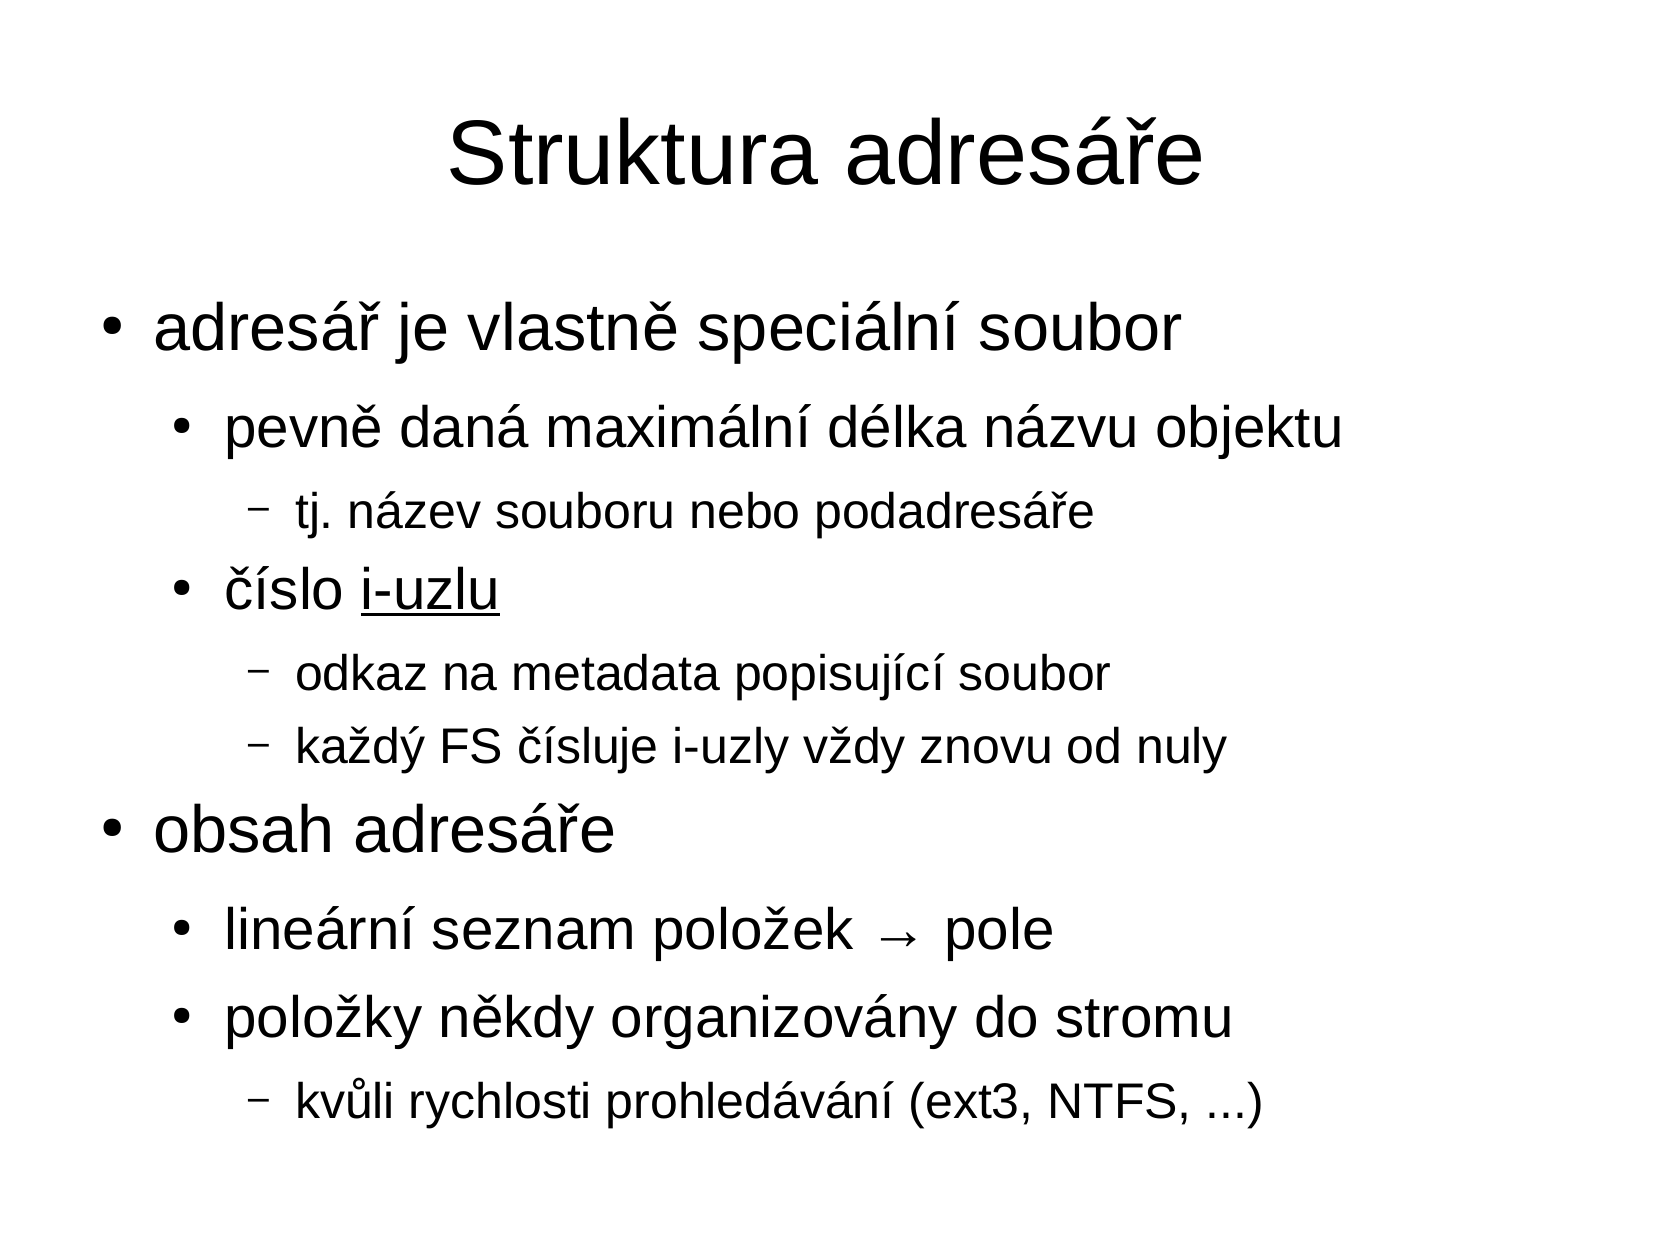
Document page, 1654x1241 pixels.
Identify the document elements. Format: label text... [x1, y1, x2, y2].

title Struktura adresáře [82, 56, 1571, 250]
list adresář je vlastně speciální soubor pevně daná maximální délka názvu objektu tj. název souboru nebo podadresáře číslo i-uzlu odkaz na metadata popisující soubor každý FS čísluje i-uzly vždy znovu od nuly obsah adresáře lineární seznam položek → pole položky někdy organizovány do stromu kvůli rychlosti prohledávání (ext3, NTFS, ...) [82, 290, 1571, 1130]
